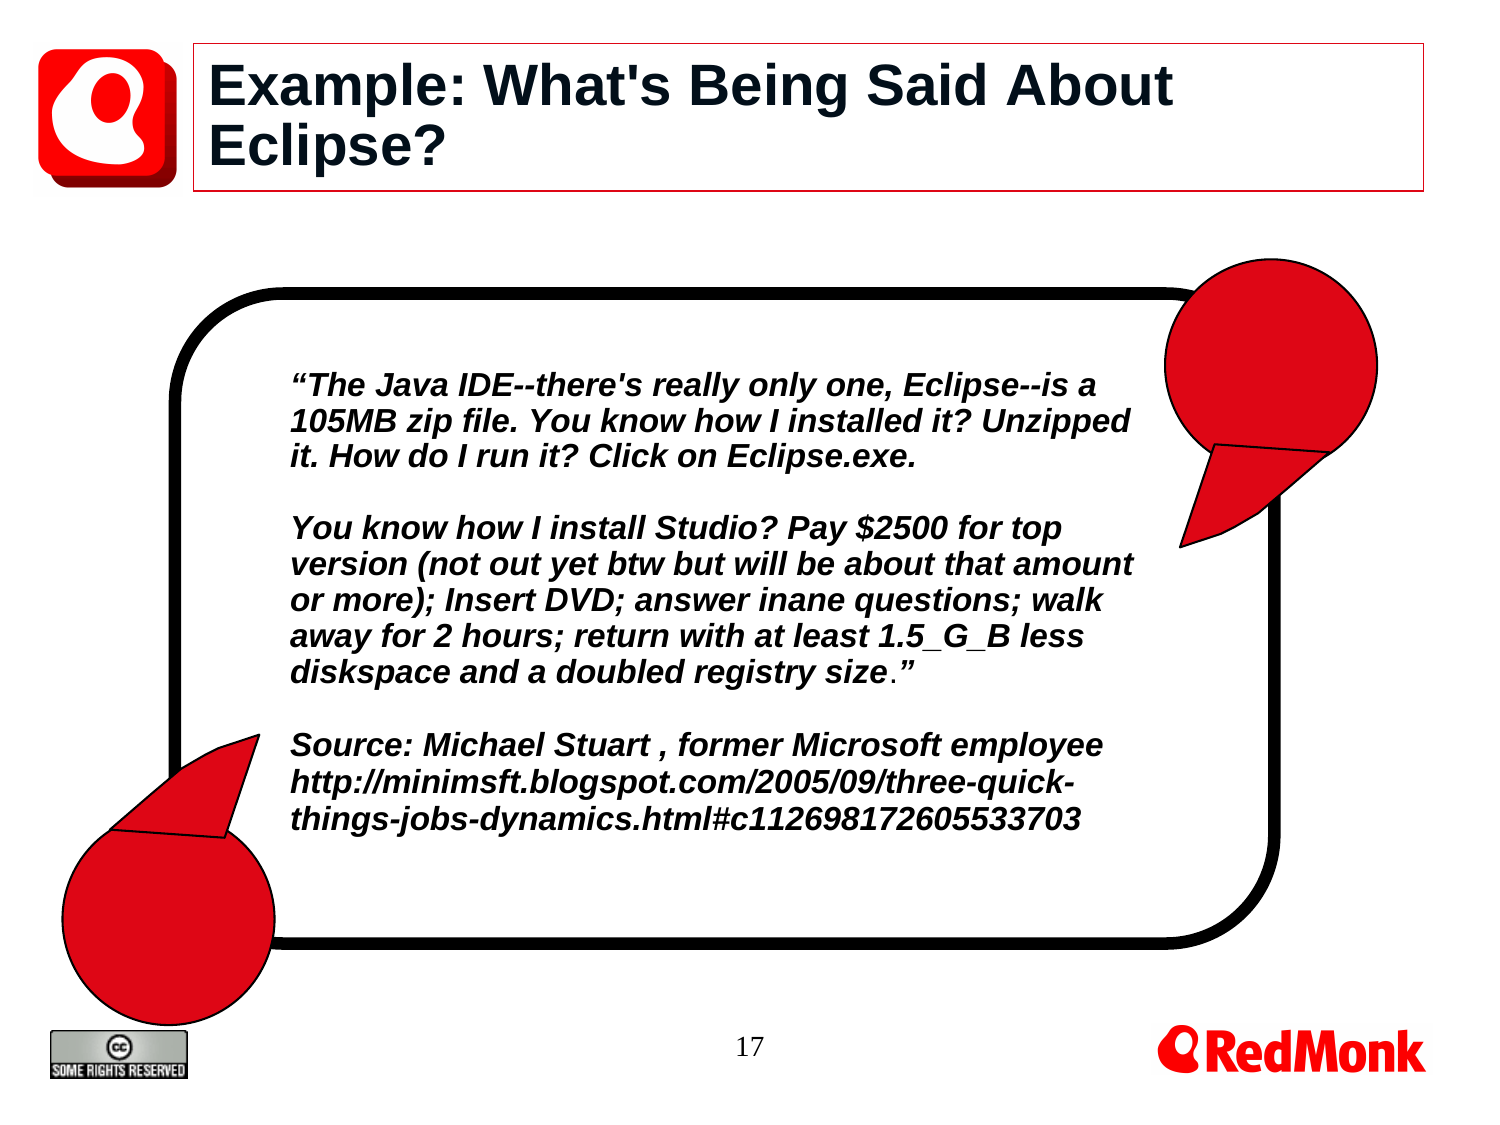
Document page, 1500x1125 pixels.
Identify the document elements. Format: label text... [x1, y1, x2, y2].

text_box “The Java IDE--there's really only one, Eclipse--is a 105MB zip file. You know how I installed it? Unzipped it. How do I run it? Click on Eclipse.exe. You know how I install Studio? Pay $2500 for top version (not out yet btw but will be about that amount or more); Insert DVD; answer inane questions; walk away for 2 hours; return with at least 1.5_G_B less diskspace and a doubled registry size.” Source: Michael Stuart , former Microsoft employee http://minimsft.blogspot.com/2005/09/three-quick-things-jobs-dynamics.html#c112698172605533703 [275, 359, 1163, 891]
text_box [62, 734, 275, 1026]
text_box [1165, 259, 1378, 548]
picture [33, 42, 183, 197]
picture [1151, 1023, 1433, 1075]
picture [50, 1030, 188, 1079]
title Example: What's Being Said About Eclipse? [193, 43, 1424, 191]
